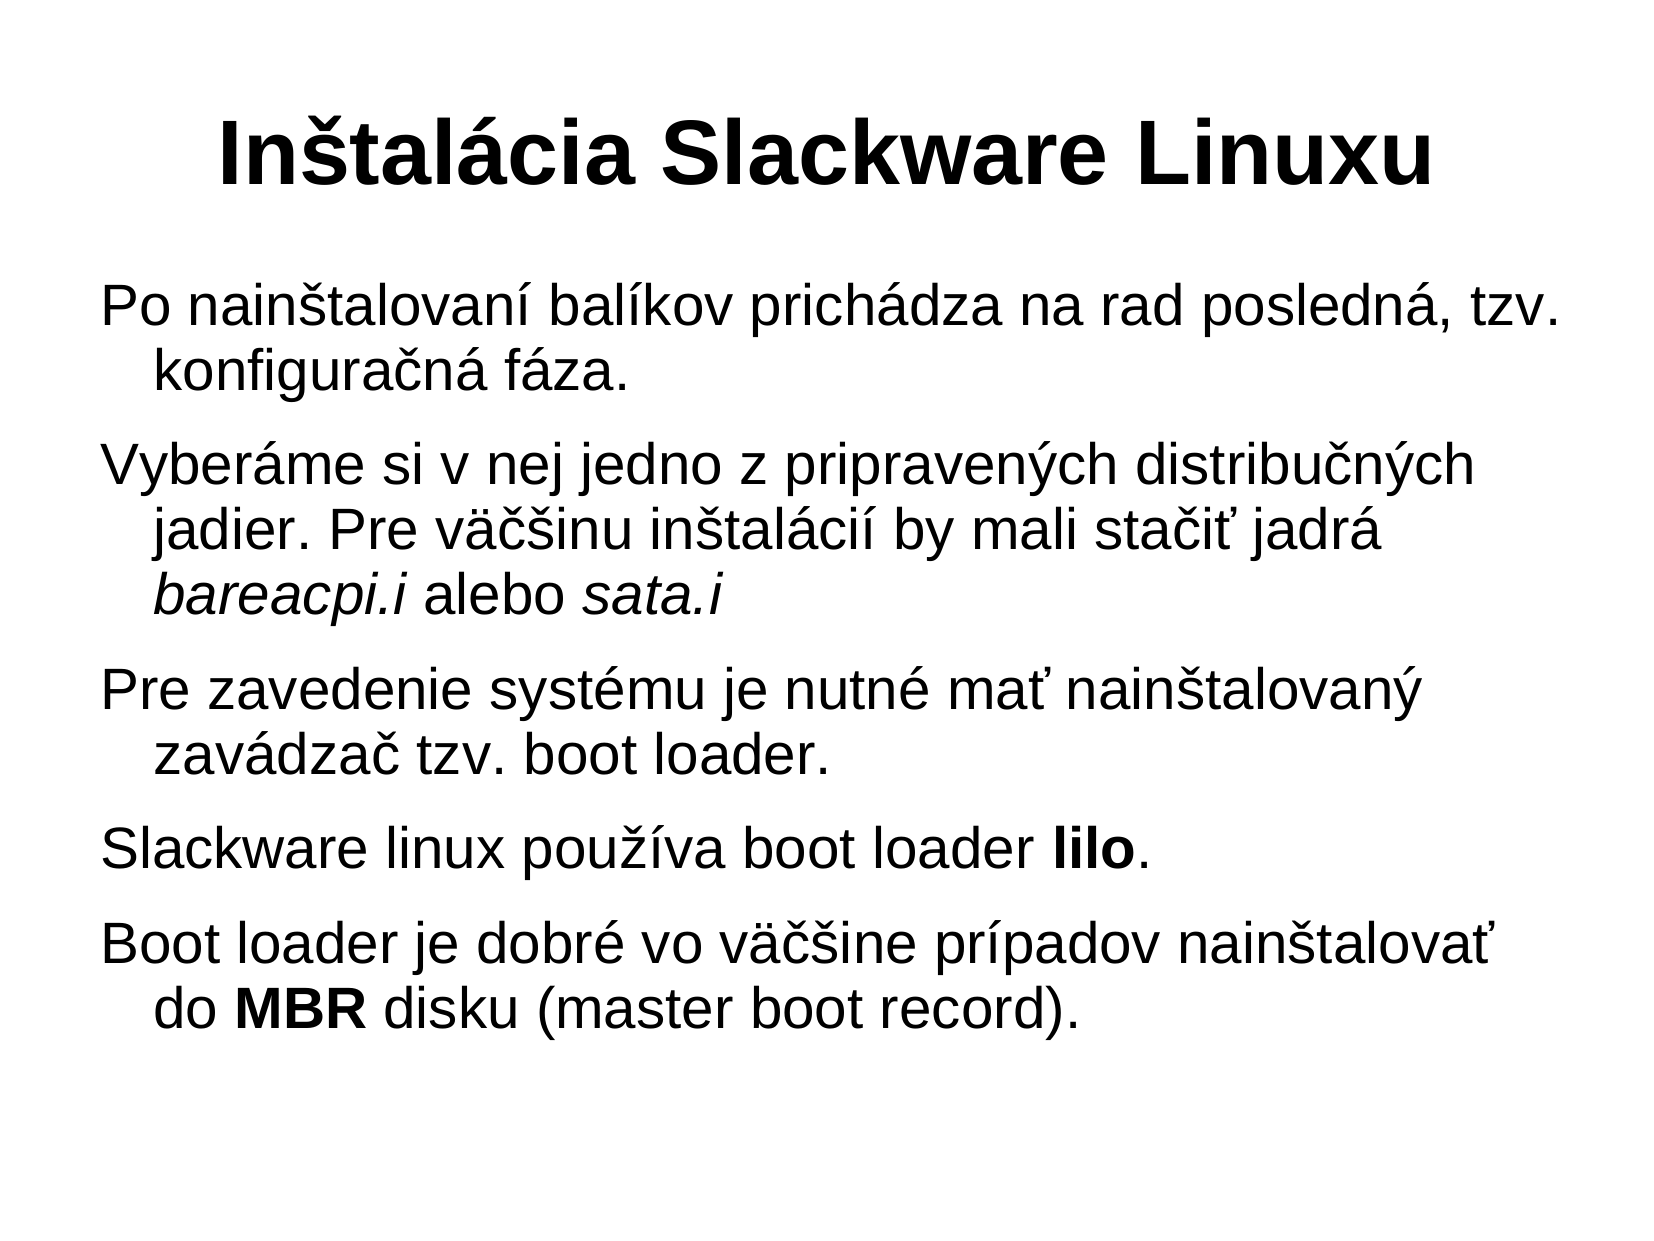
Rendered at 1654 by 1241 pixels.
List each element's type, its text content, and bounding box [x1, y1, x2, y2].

list Po nainštalovaní balíkov prichádza na rad posledná, tzv. konfiguračná fáza. Vyberáme si v nej jedno z pripravených distribučných jadier. Pre väčšinu inštalácií by mali stačiť jadrá bareacpi.i alebo sata.i Pre zavedenie systému je nutné mať nainštalovaný zavádzač tzv. boot loader. Slackware linux používa boot loader lilo. Boot loader je dobré vo väčšine prípadov nainštalovať do MBR disku (master boot record). [82, 272, 1571, 1091]
title Inštalácia Slackware Linuxu [82, 49, 1571, 257]
